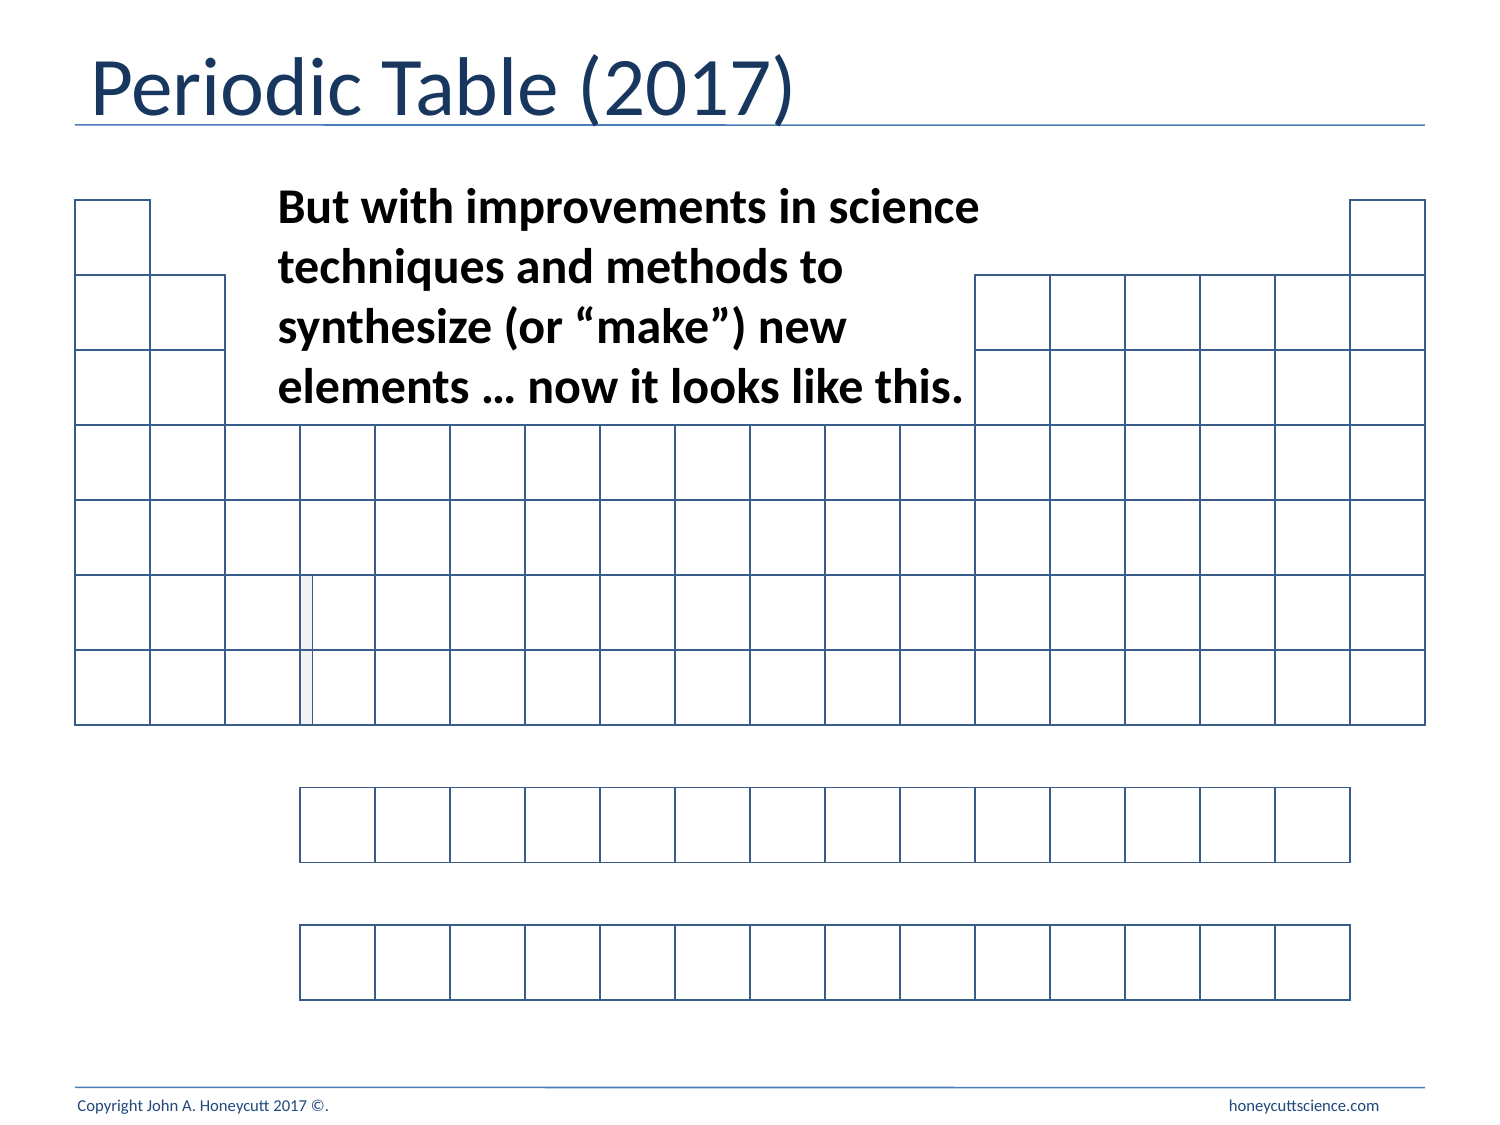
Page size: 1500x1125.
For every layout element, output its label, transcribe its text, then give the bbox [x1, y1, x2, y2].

text_box But with improvements in science techniques and methods to synthesize (or “make”) new elements … now it looks like this. [262, 165, 1050, 424]
title Periodic Table (2017) [75, 45, 1425, 121]
